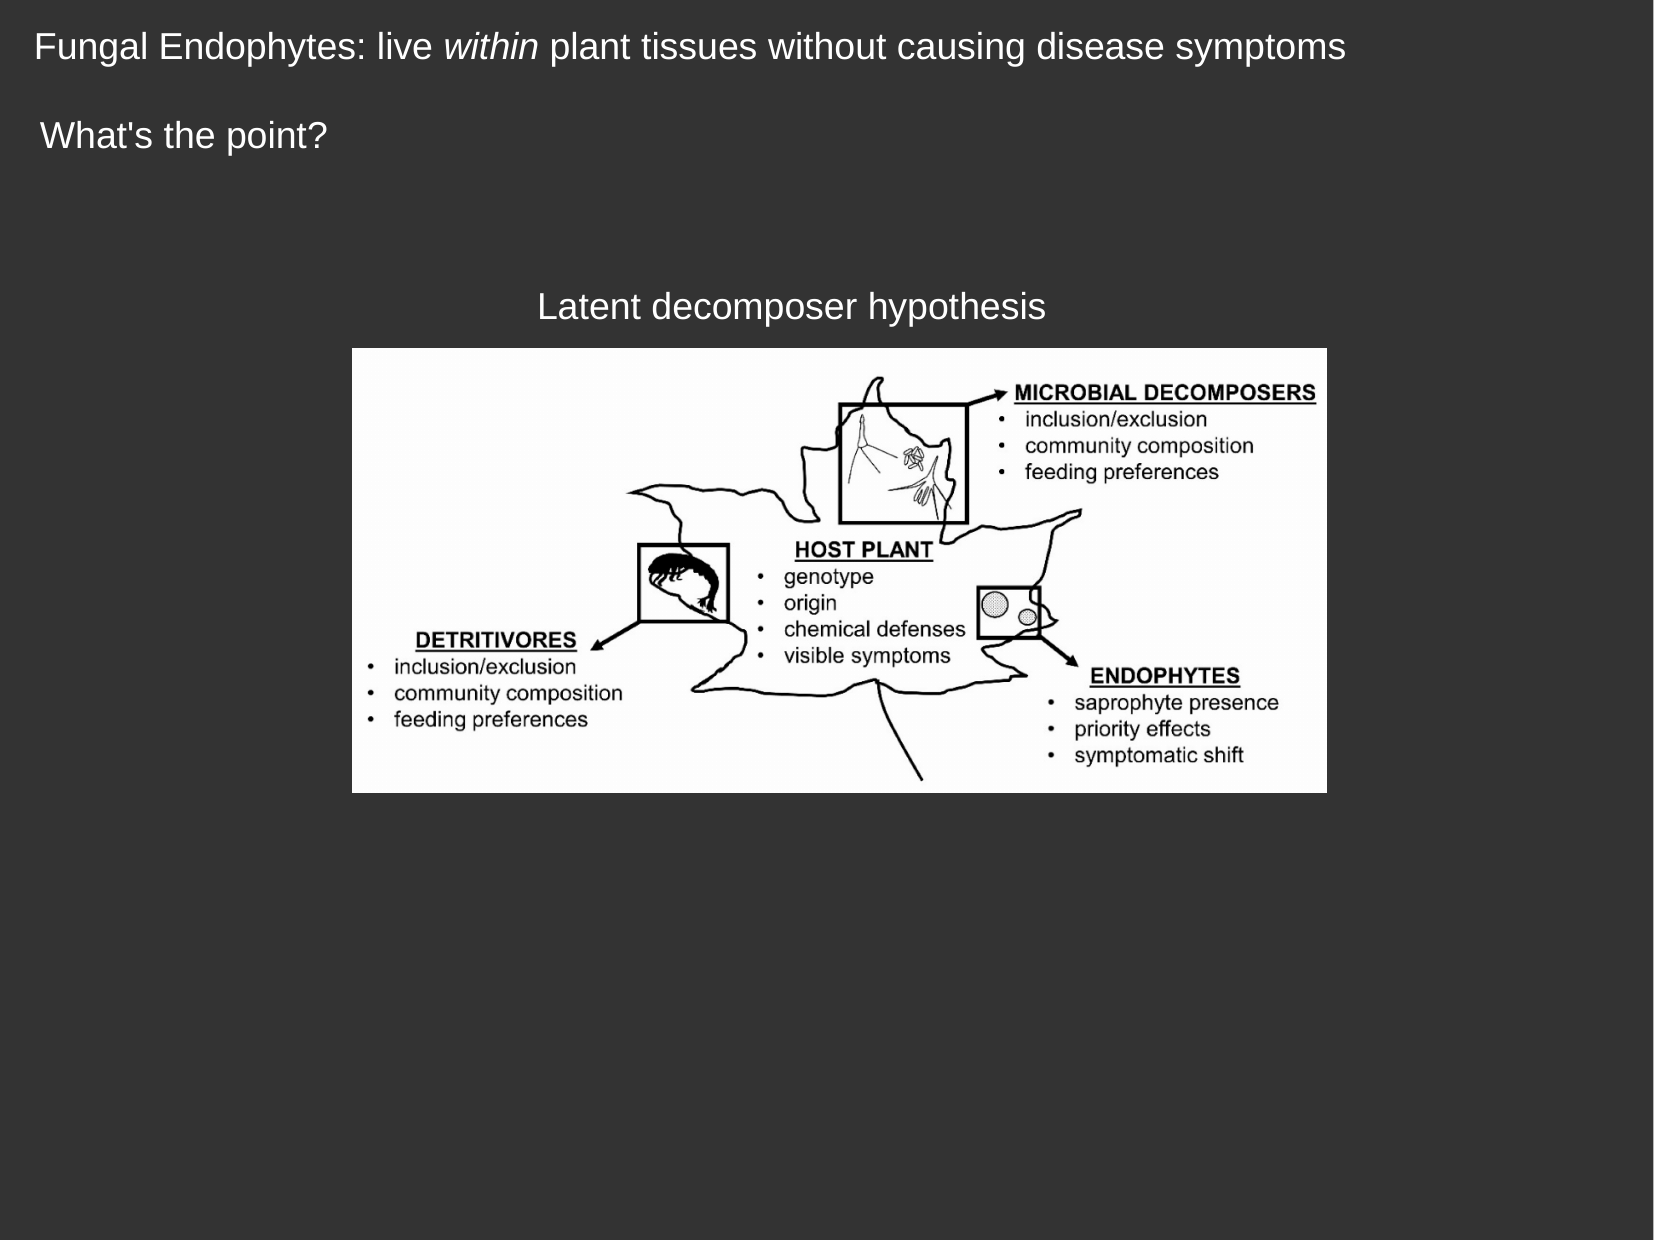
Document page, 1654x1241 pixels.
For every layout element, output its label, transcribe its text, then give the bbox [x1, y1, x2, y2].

text_box What's the point? [25, 107, 1629, 165]
text_box Latent decomposer hypothesis [522, 277, 1164, 335]
picture [352, 348, 1327, 793]
text_box Fungal Endophytes: live within plant tissues without causing disease symptoms [19, 17, 1622, 75]
